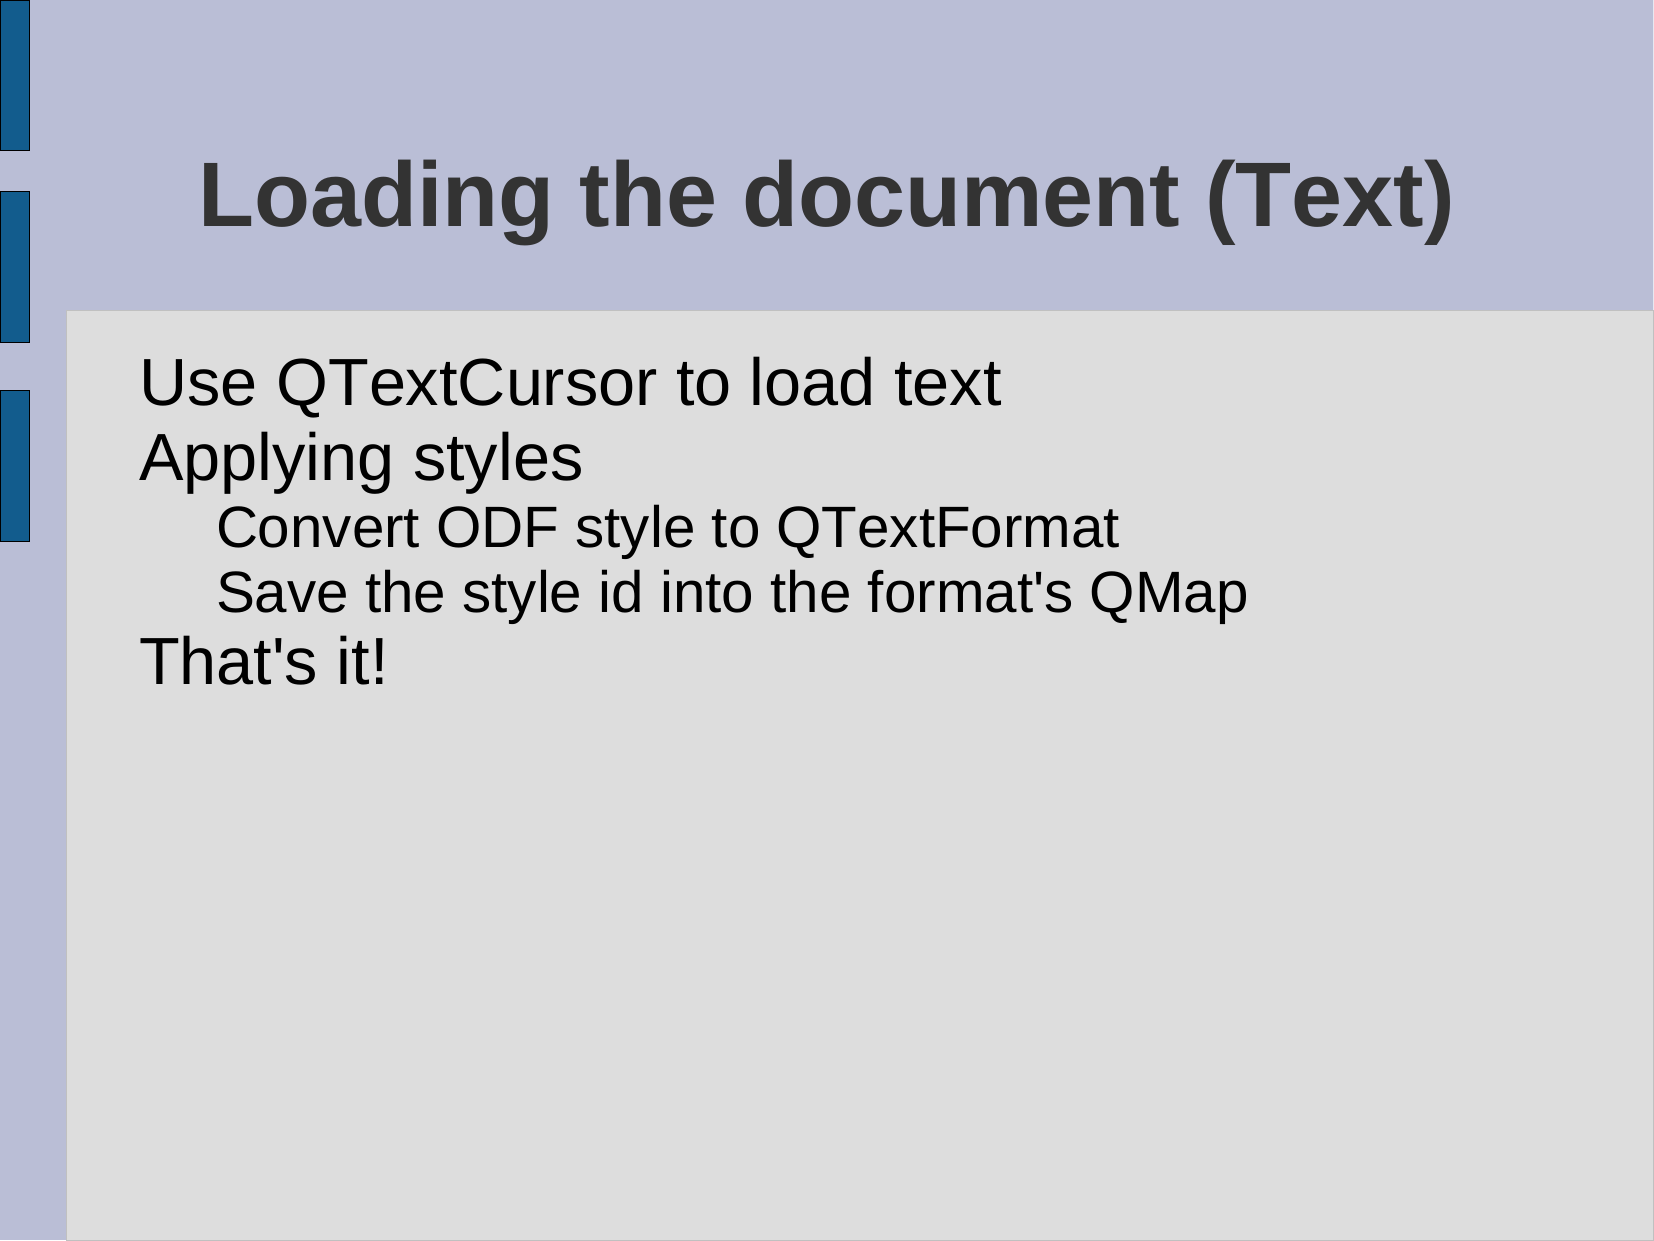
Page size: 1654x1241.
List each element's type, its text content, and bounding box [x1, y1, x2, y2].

list Use QTextCursor to load text Applying styles Convert ODF style to QTextFormat Save the style id into the format's QMap That's it! [121, 344, 1534, 1112]
title Loading the document (Text) [121, 98, 1534, 291]
